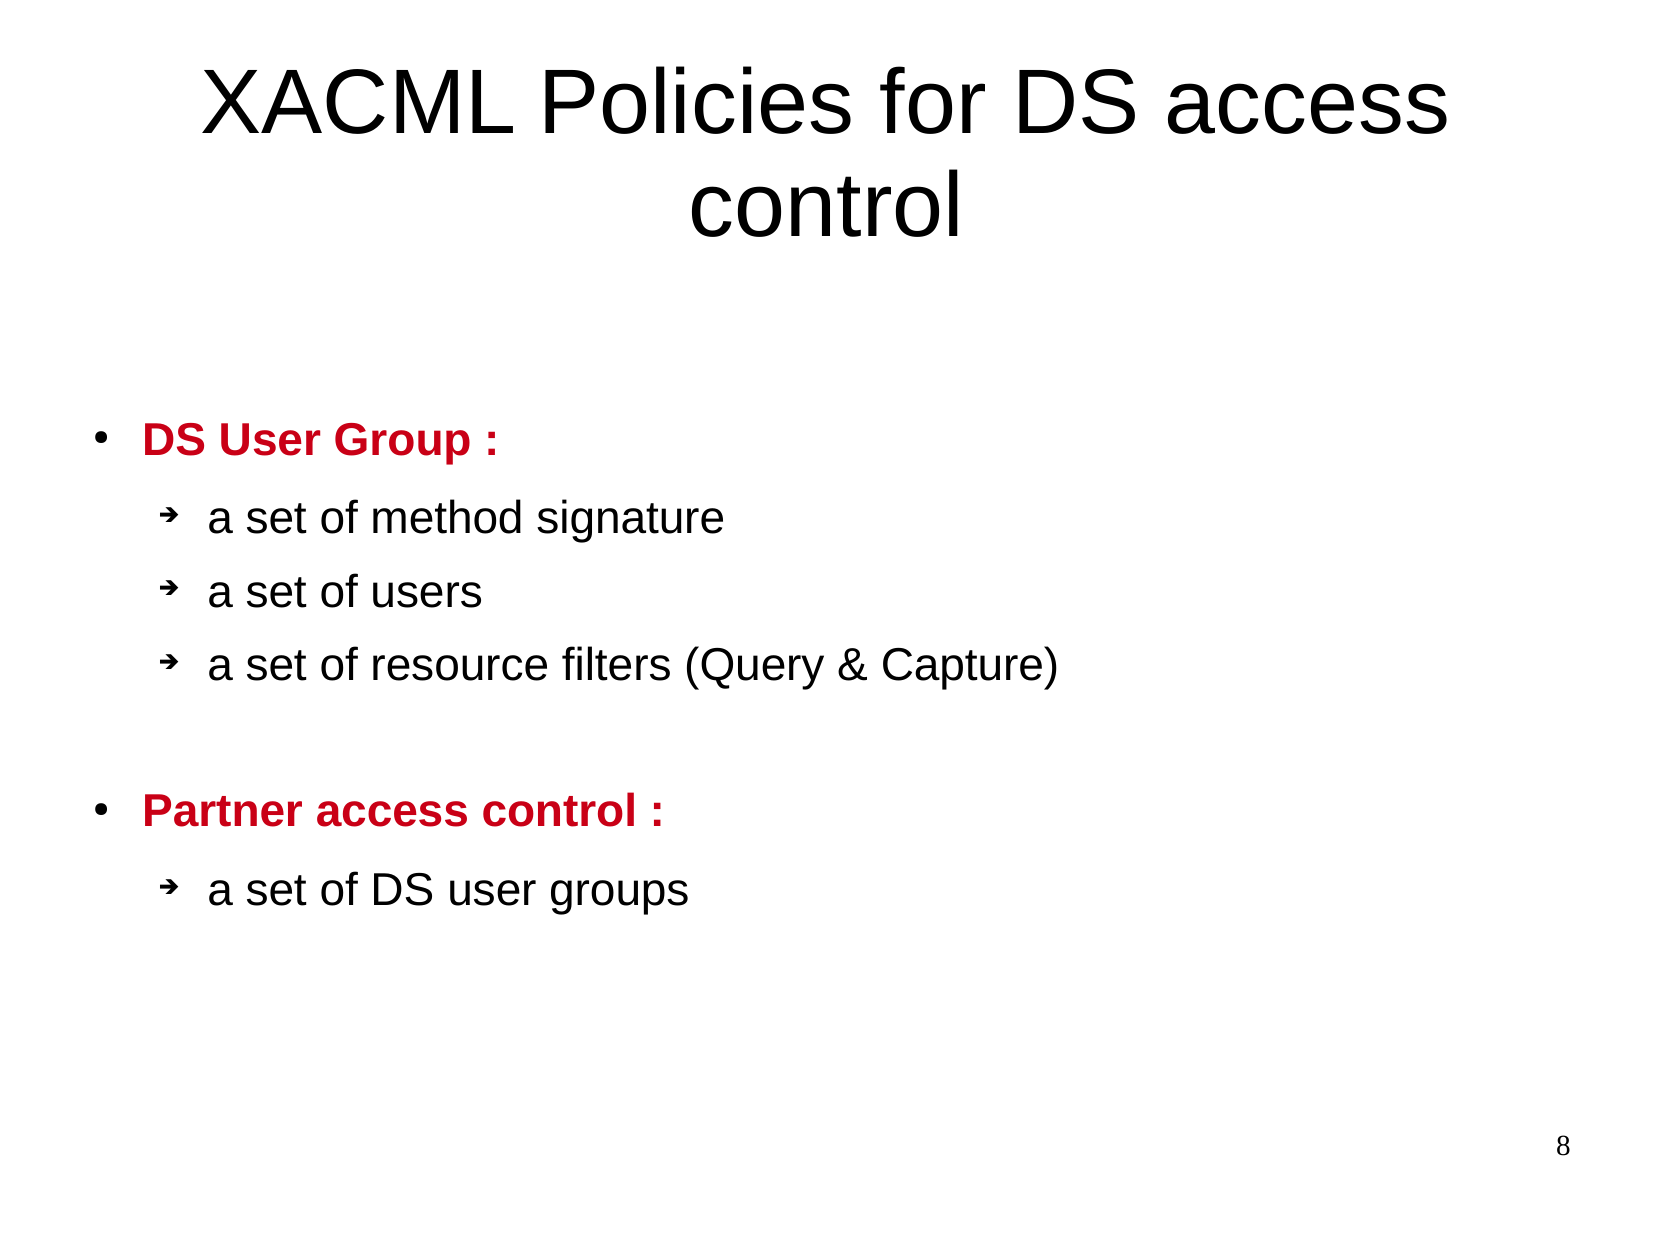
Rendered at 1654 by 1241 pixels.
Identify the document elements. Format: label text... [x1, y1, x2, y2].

title XACML Policies for DS access control [82, 50, 1571, 256]
list DS User Group : a set of method signature a set of users a set of resource filters (Query & Capture) Partner access control : a set of DS user groups [76, 413, 1565, 916]
